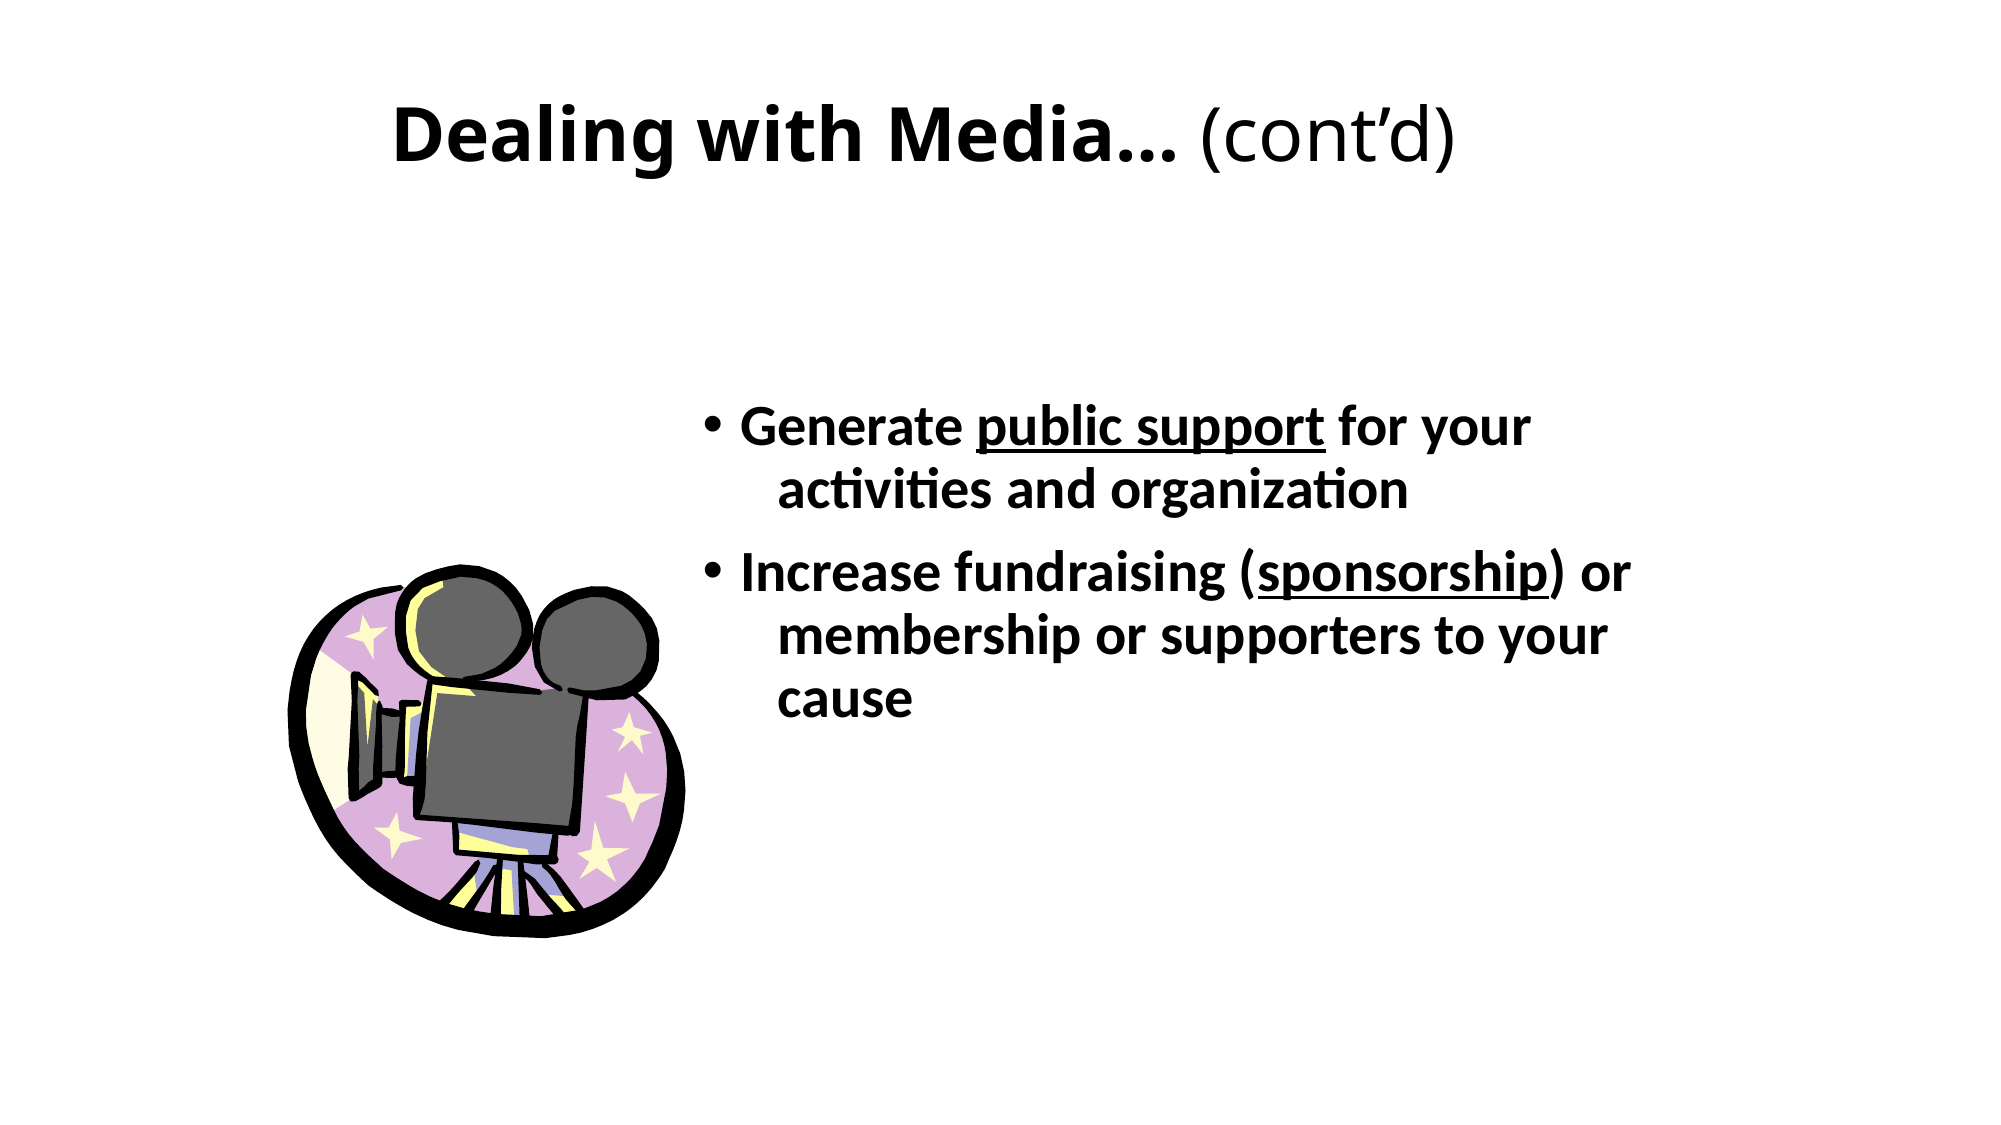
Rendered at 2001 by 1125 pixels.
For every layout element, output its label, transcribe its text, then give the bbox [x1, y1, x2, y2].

picture [287, 562, 689, 942]
title Dealing with Media… (cont’d) [375, 87, 1588, 188]
list Generate public support for your activities and organization Increase fundraising (sponsorship) or membership or supporters to your cause [687, 387, 1676, 938]
